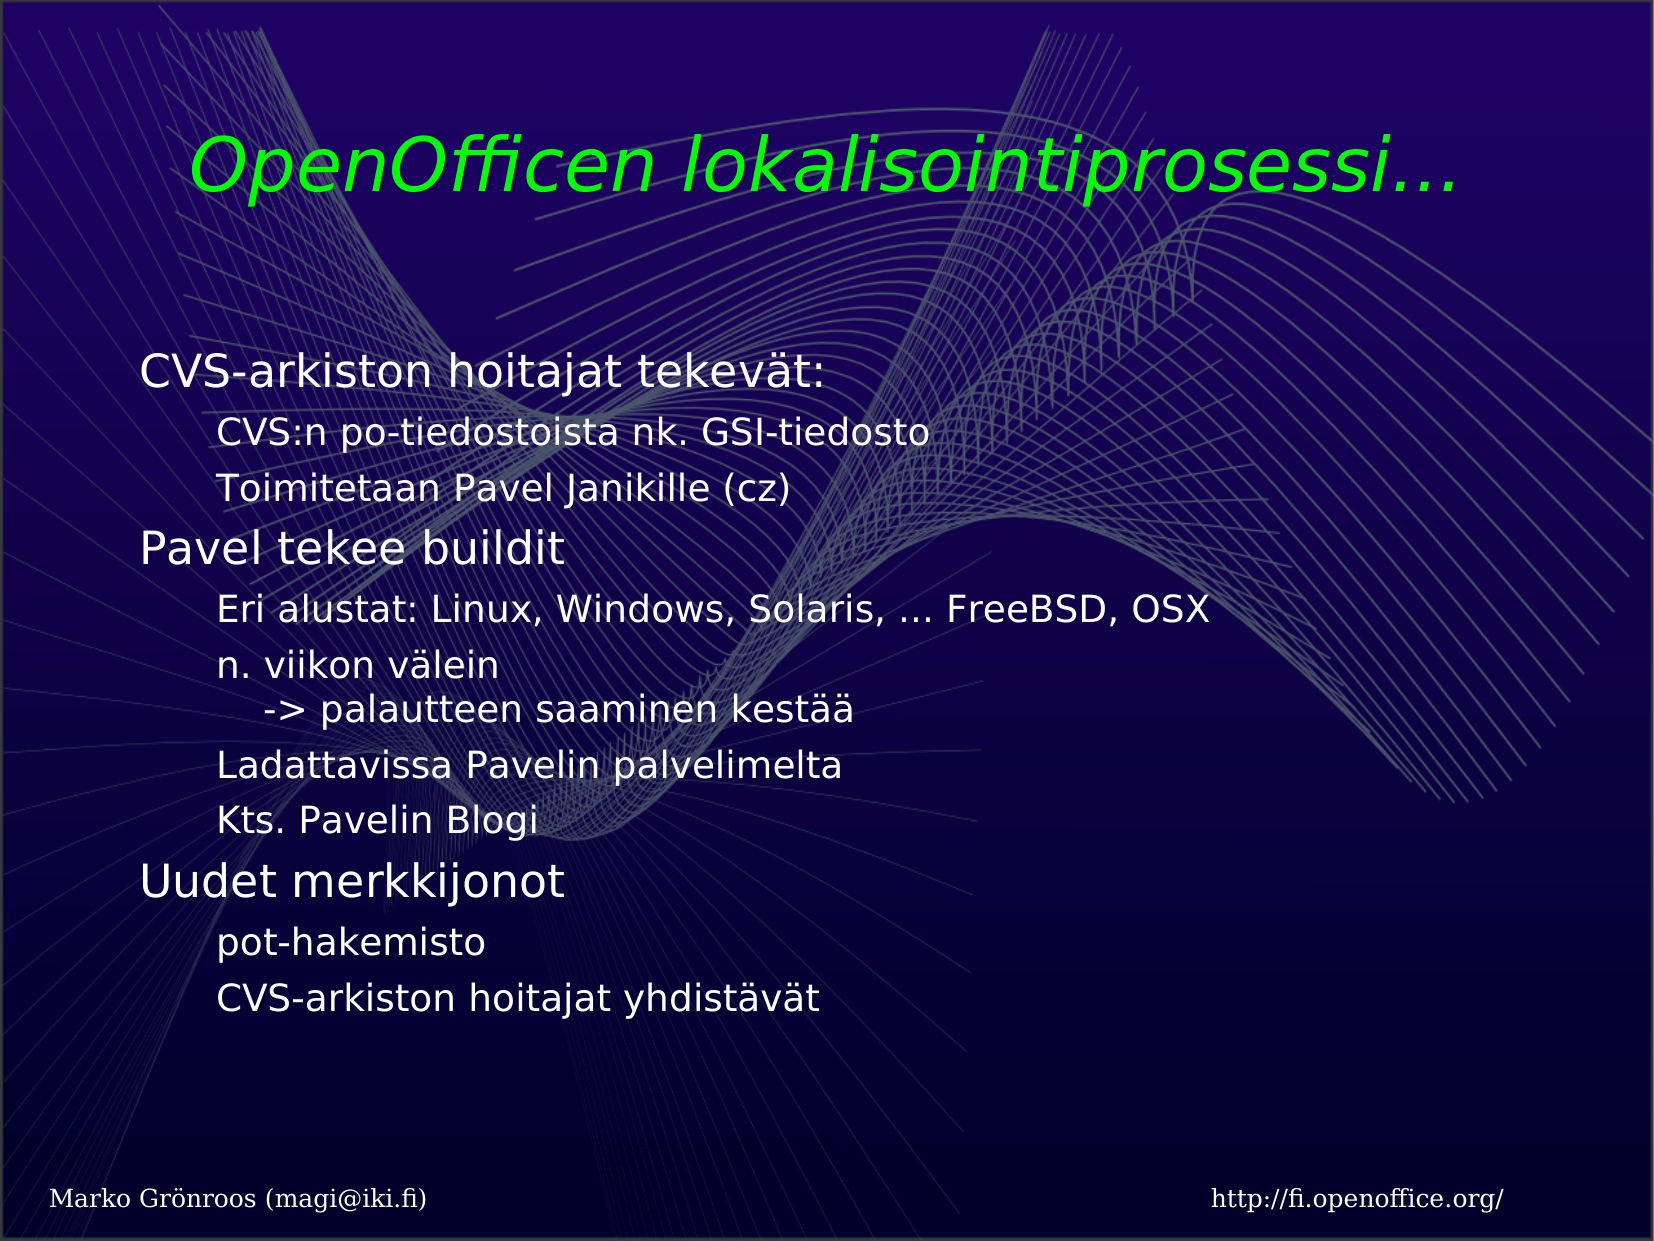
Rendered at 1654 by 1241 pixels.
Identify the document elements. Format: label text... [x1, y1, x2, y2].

picture [0, 0, 1654, 1241]
title OpenOfficen lokalisointiprosessi... [121, 61, 1534, 269]
list CVS-arkiston hoitajat tekevät: CVS:n po-tiedostoista nk. GSI-tiedosto Toimitetaan Pavel Janikille (cz) Pavel tekee buildit Eri alustat: Linux, Windows, Solaris, ... FreeBSD, OSX n. viikon välein -> palautteen saaminen kestää Ladattavissa Pavelin palvelimelta Kts. Pavelin Blogi Uudet merkkijonot pot-hakemisto CVS-arkiston hoitajat yhdistävät [121, 344, 1534, 1140]
